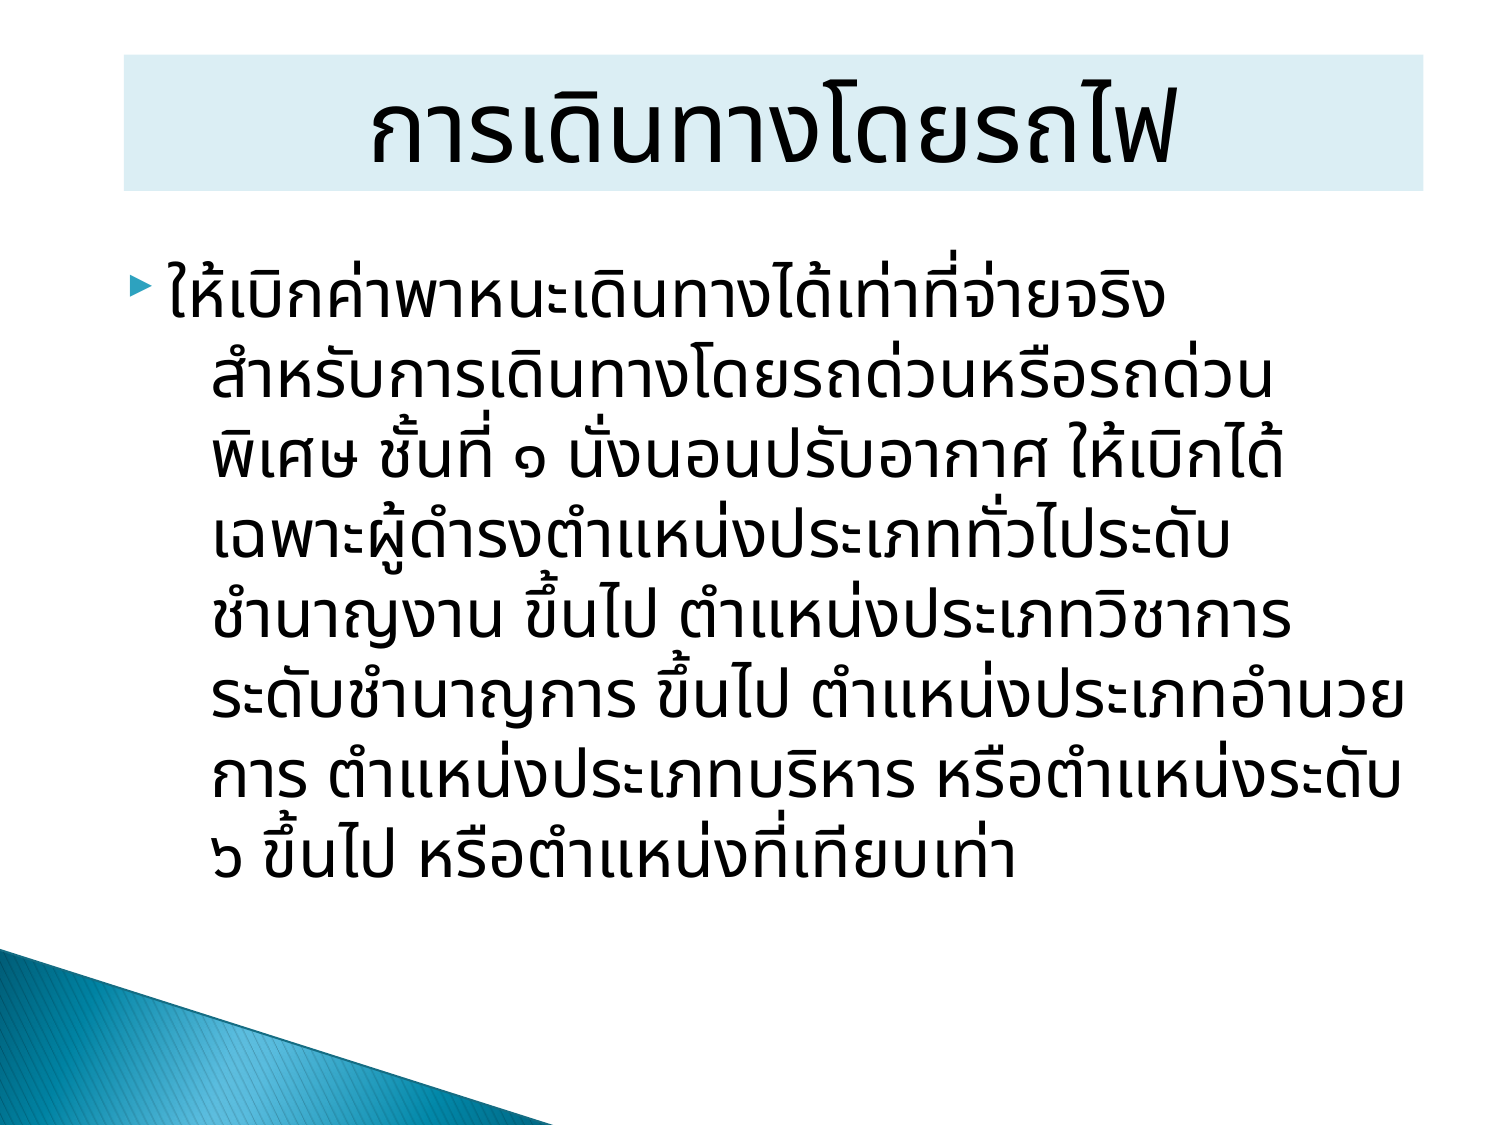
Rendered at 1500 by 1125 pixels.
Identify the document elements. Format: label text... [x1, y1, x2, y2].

text_box การเดินทางโดยรถไฟ [123, 54, 1424, 191]
list ให้เบิกค่าพาหนะเดินทางได้เท่าที่จ่ายจริง สำหรับการเดินทางโดยรถด่วนหรือรถด่วนพิเศษ ชั้นที่ ๑ นั่งนอนปรับอากาศ ให้เบิกได้เฉพาะผู้ดำรงตำแหน่งประเภททั่วไประดับชำนาญงาน ขึ้นไป ตำแหน่งประเภทวิชาการระดับชำนาญการ ขึ้นไป ตำแหน่งประเภทอำนวยการ ตำแหน่งประเภทบริหาร หรือตำแหน่งระดับ ๖ ขึ้นไป หรือตำแหน่งที่เทียบเท่า [75, 243, 1426, 986]
